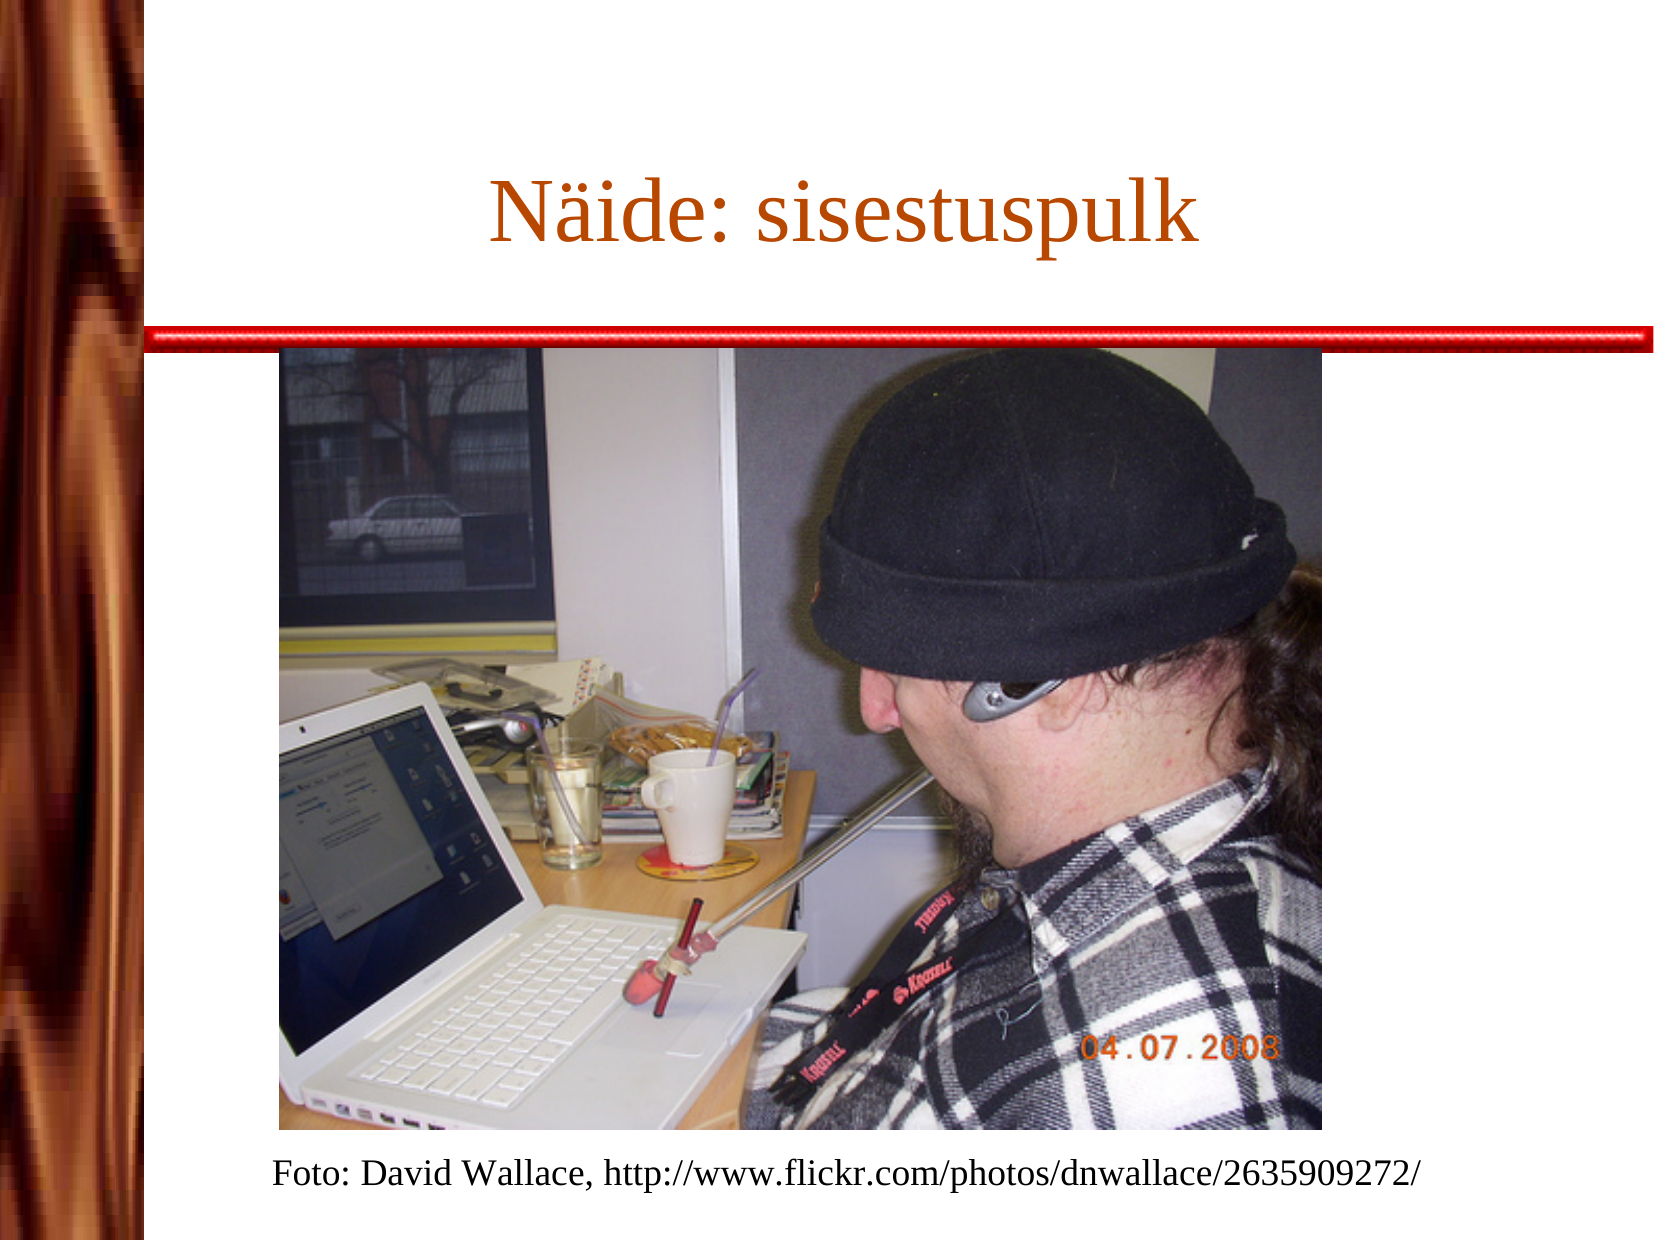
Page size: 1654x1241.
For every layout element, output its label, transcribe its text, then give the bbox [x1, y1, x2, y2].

title Näide: sisestuspulk [121, 100, 1533, 312]
text_box Foto: David Wallace, http://www.flickr.com/photos/dnwallace/2635909272/ [271, 1148, 1479, 1204]
picture [0, 0, 1654, 1240]
